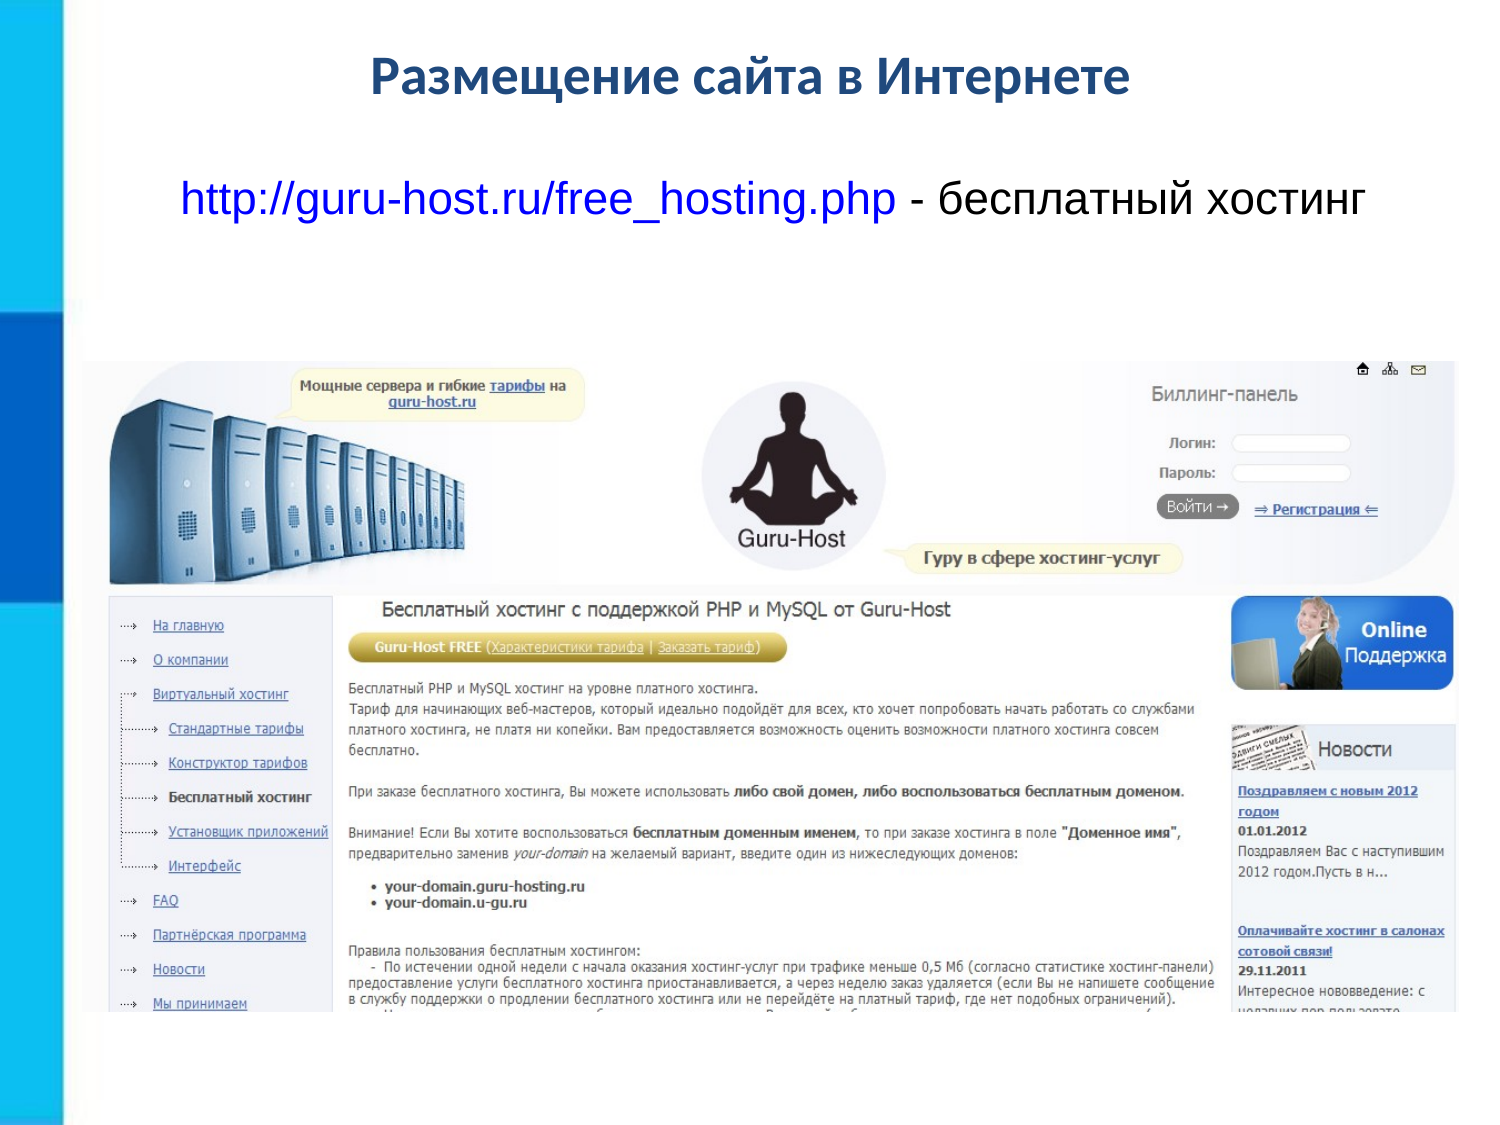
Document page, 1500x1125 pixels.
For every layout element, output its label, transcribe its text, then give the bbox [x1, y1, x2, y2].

text_box Размещение сайта в Интернете [76, 31, 1425, 114]
text_box http://guru-host.ru/free_hosting.php - бесплатный хостинг [112, 160, 1436, 232]
picture [0, 0, 1500, 1125]
